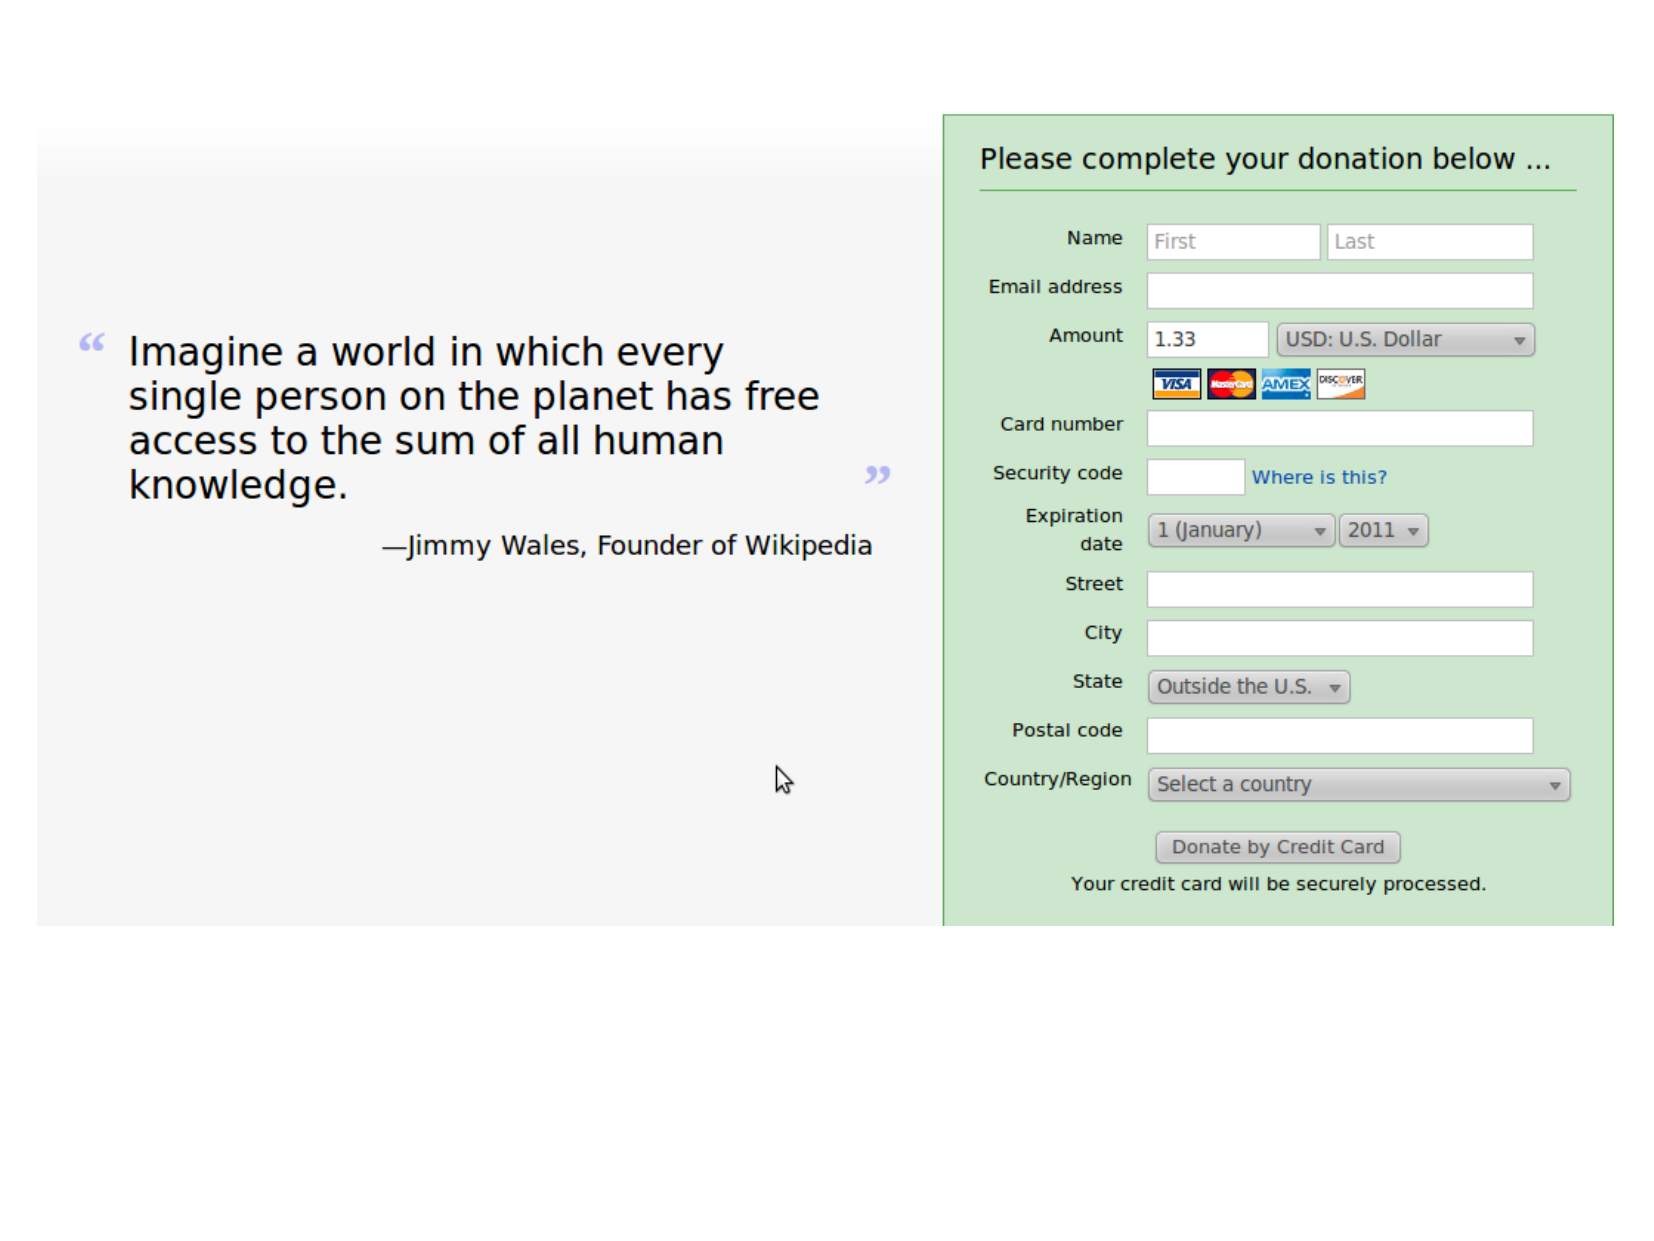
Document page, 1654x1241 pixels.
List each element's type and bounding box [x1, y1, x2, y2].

picture [37, 110, 1614, 926]
